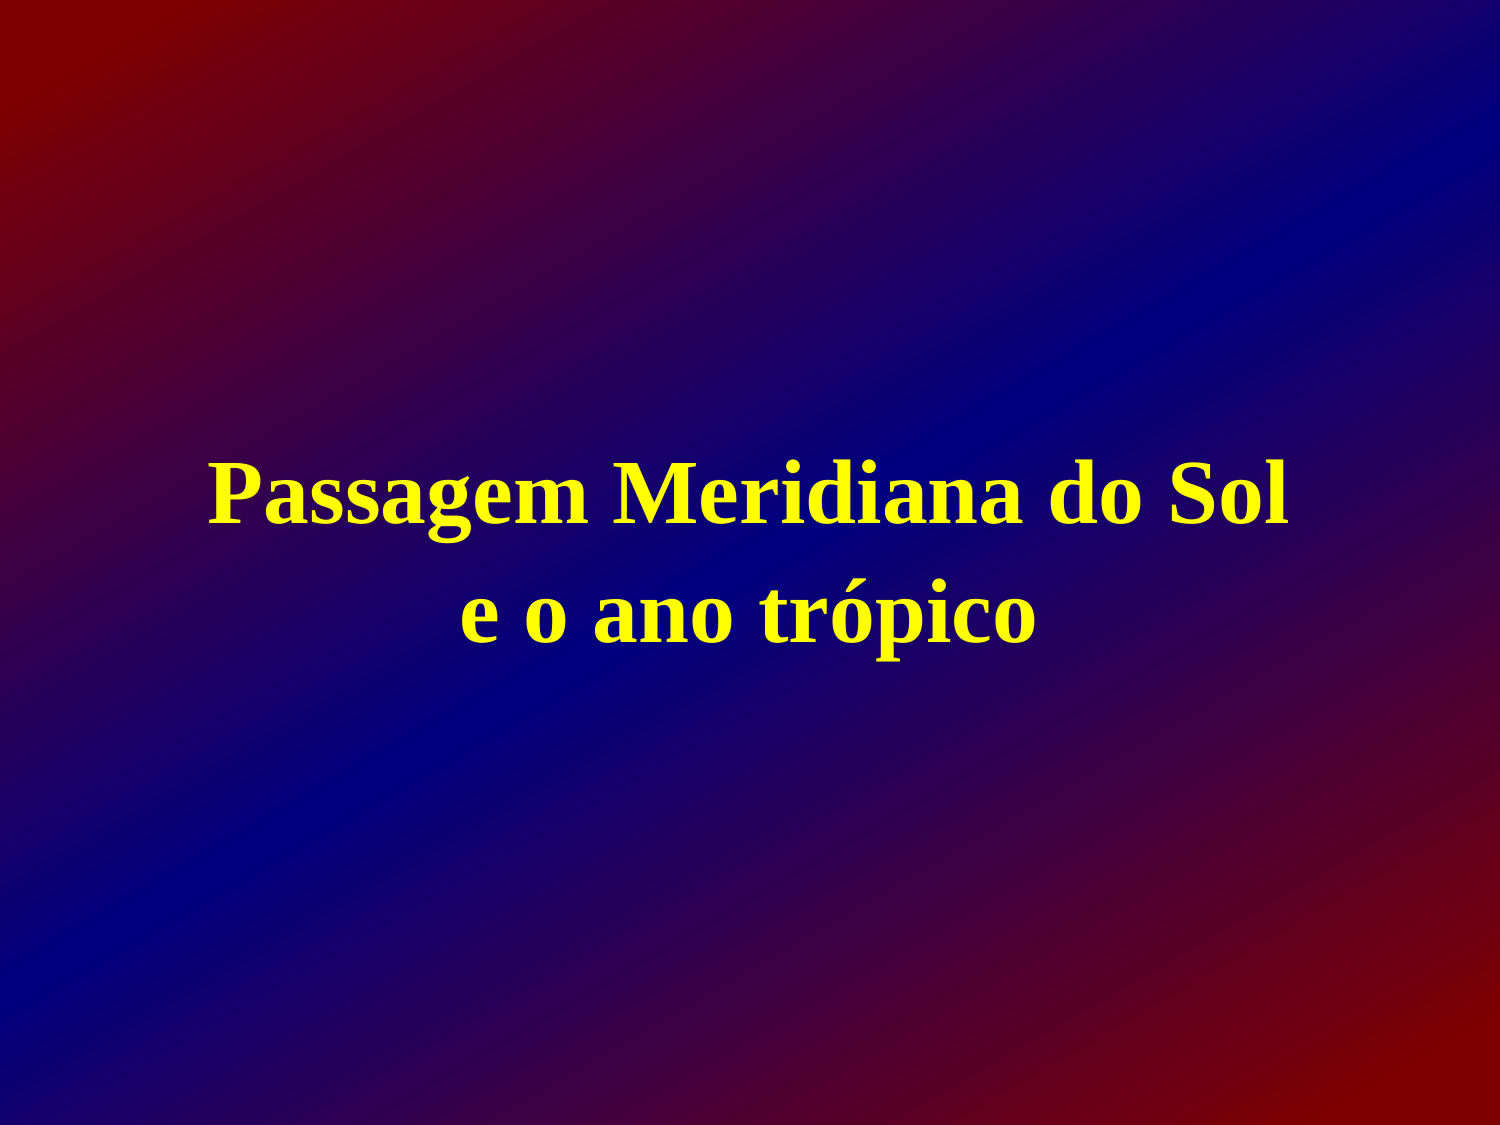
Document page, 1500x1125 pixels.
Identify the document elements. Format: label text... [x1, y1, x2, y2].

subtitle Passagem Meridiana do Sol e o ano trópico [112, 112, 1387, 992]
